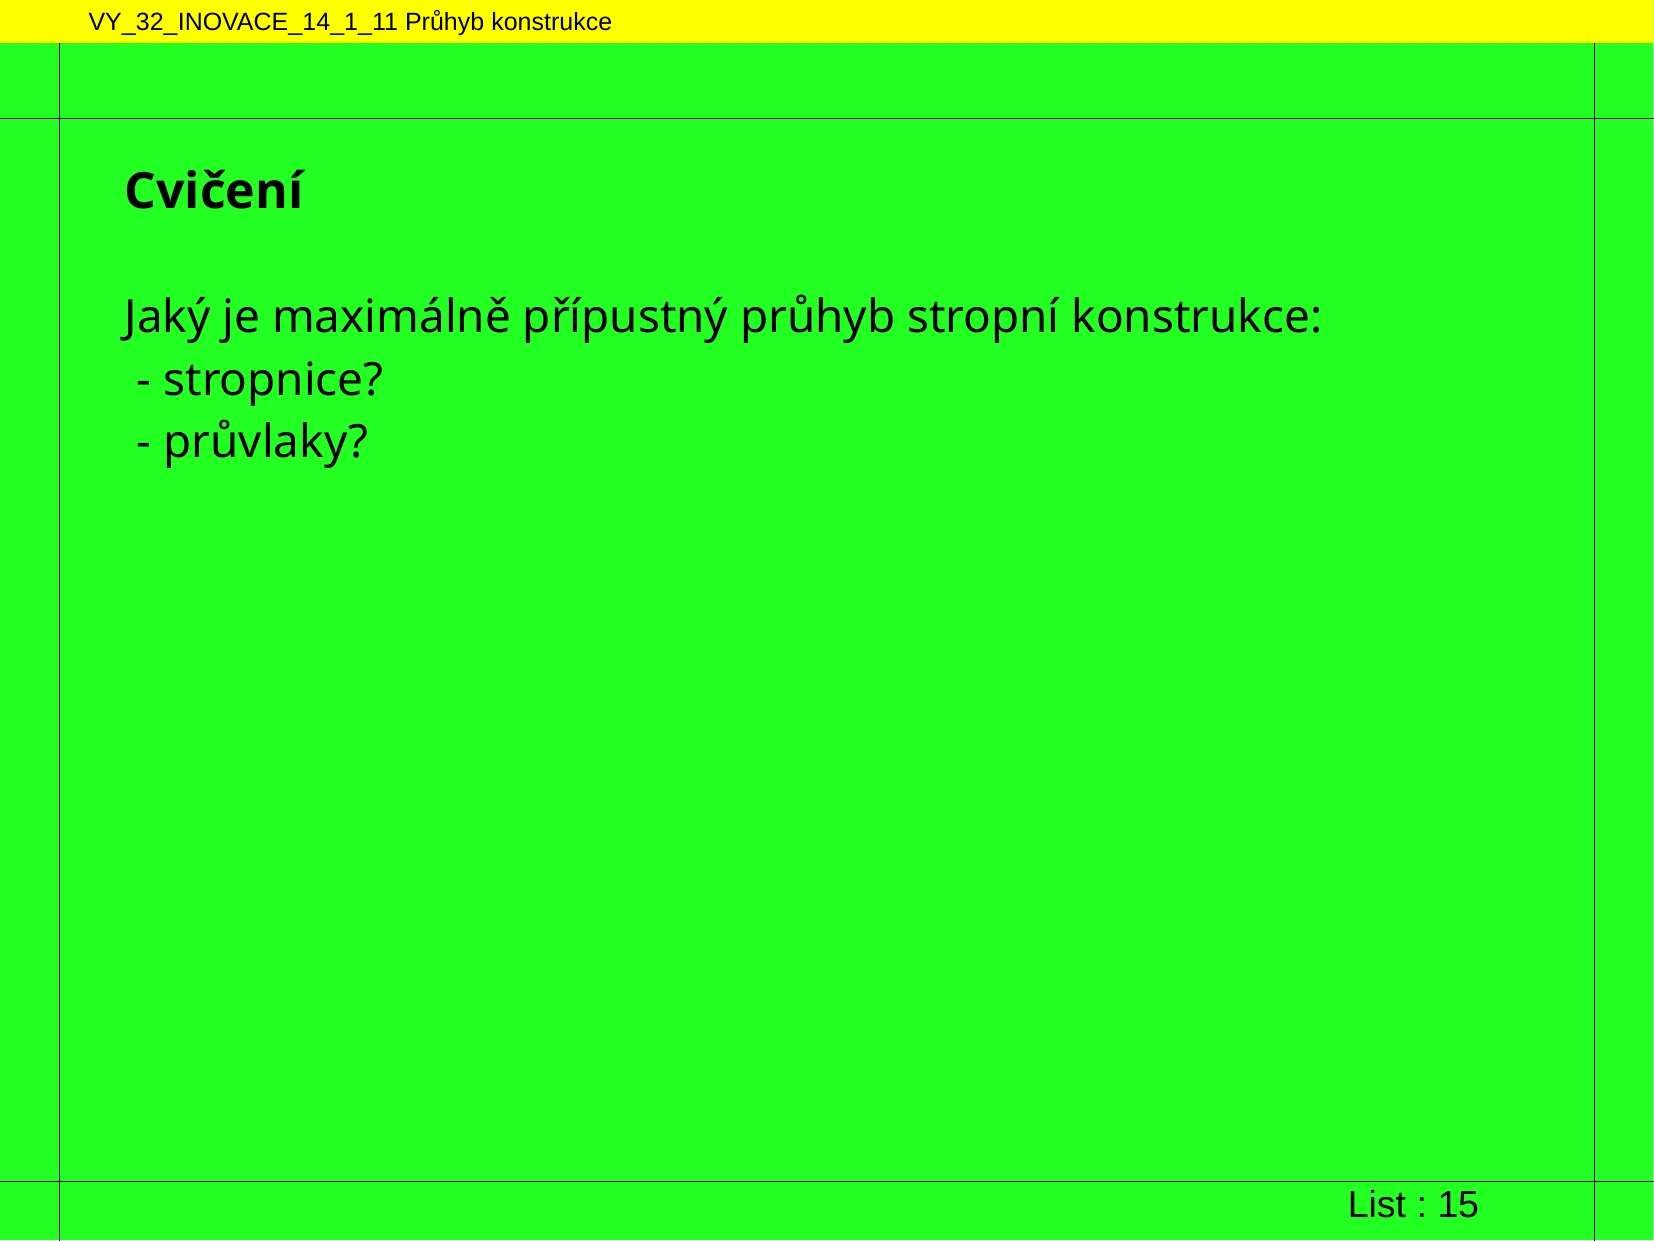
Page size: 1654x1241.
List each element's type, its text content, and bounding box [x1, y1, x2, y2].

text_box VY_32_INOVACE_14_1_11 Průhyb konstrukce [0, 0, 1654, 43]
text_box Cvičení Jaký je maximálně přípustný průhyb stropní konstrukce: - stropnice? - průvlaky? [110, 147, 1562, 693]
text_box List : <číslo> [1357, 1176, 1599, 1241]
